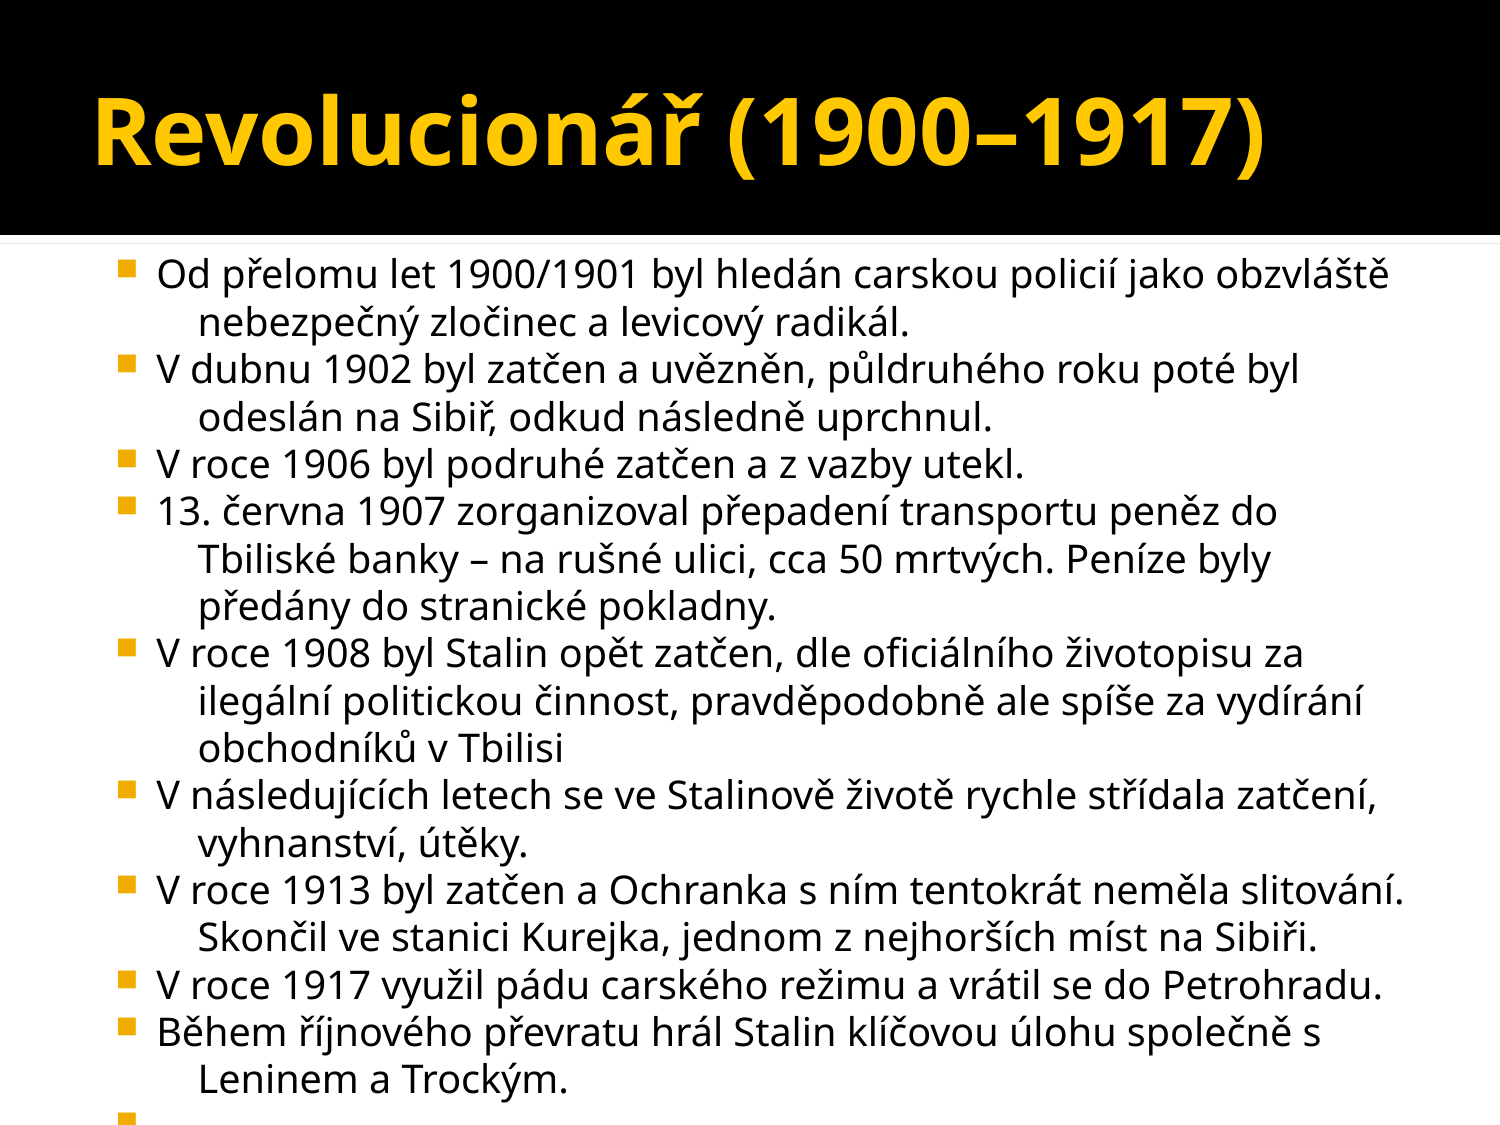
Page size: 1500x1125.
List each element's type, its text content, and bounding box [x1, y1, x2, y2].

list Od přelomu let 1900/1901 byl hledán carskou policií jako obzvláště nebezpečný zločinec a levicový radikál. V dubnu 1902 byl zatčen a uvězněn, půldruhého roku poté byl odeslán na Sibiř, odkud následně uprchnul. V roce 1906 byl podruhé zatčen a z vazby utekl. 13. června 1907 zorganizoval přepadení transportu peněz do Tbiliské banky – na rušné ulici, cca 50 mrtvých. Peníze byly předány do stranické pokladny. V roce 1908 byl Stalin opět zatčen, dle oficiálního životopisu za ilegální politickou činnost, pravděpodobně ale spíše za vydírání obchodníků v Tbilisi V následujících letech se ve Stalinově životě rychle střídala zatčení, vyhnanství, útěky. V roce 1913 byl zatčen a Ochranka s ním tentokrát neměla slitování. Skončil ve stanici Kurejka, jednom z nejhorších míst na Sibiři. V roce 1917 využil pádu carského režimu a vrátil se do Petrohradu. Během říjnového převratu hrál Stalin klíčovou úlohu společně s Leninem a Trockým. [75, 234, 1426, 1125]
title Revolucionář (1900–1917) [75, 25, 1426, 232]
